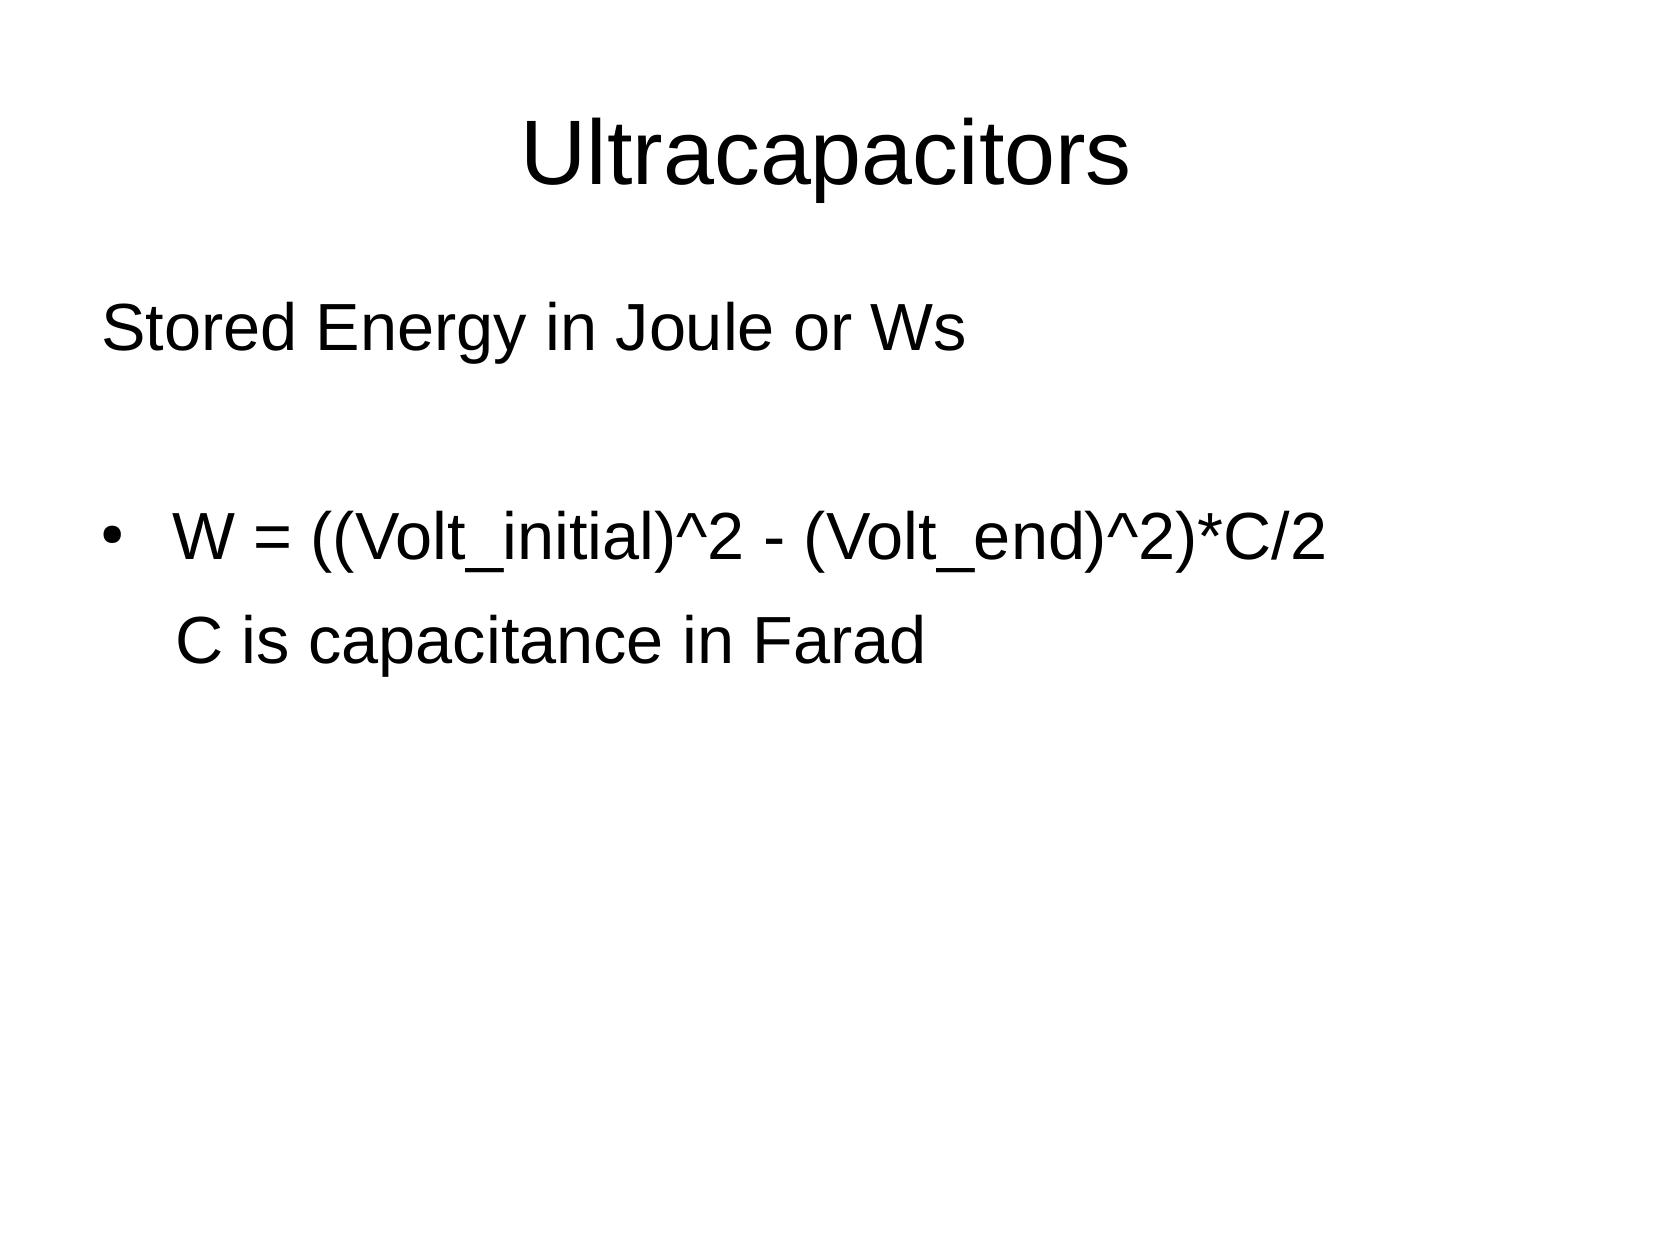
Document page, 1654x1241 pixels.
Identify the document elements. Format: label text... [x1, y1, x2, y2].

list Stored Energy in Joule or Ws W = ((Volt_initial)^2 - (Volt_end)^2)*C/2 C is capacitance in Farad [82, 290, 1571, 1109]
title Ultracapacitors [82, 49, 1571, 257]
